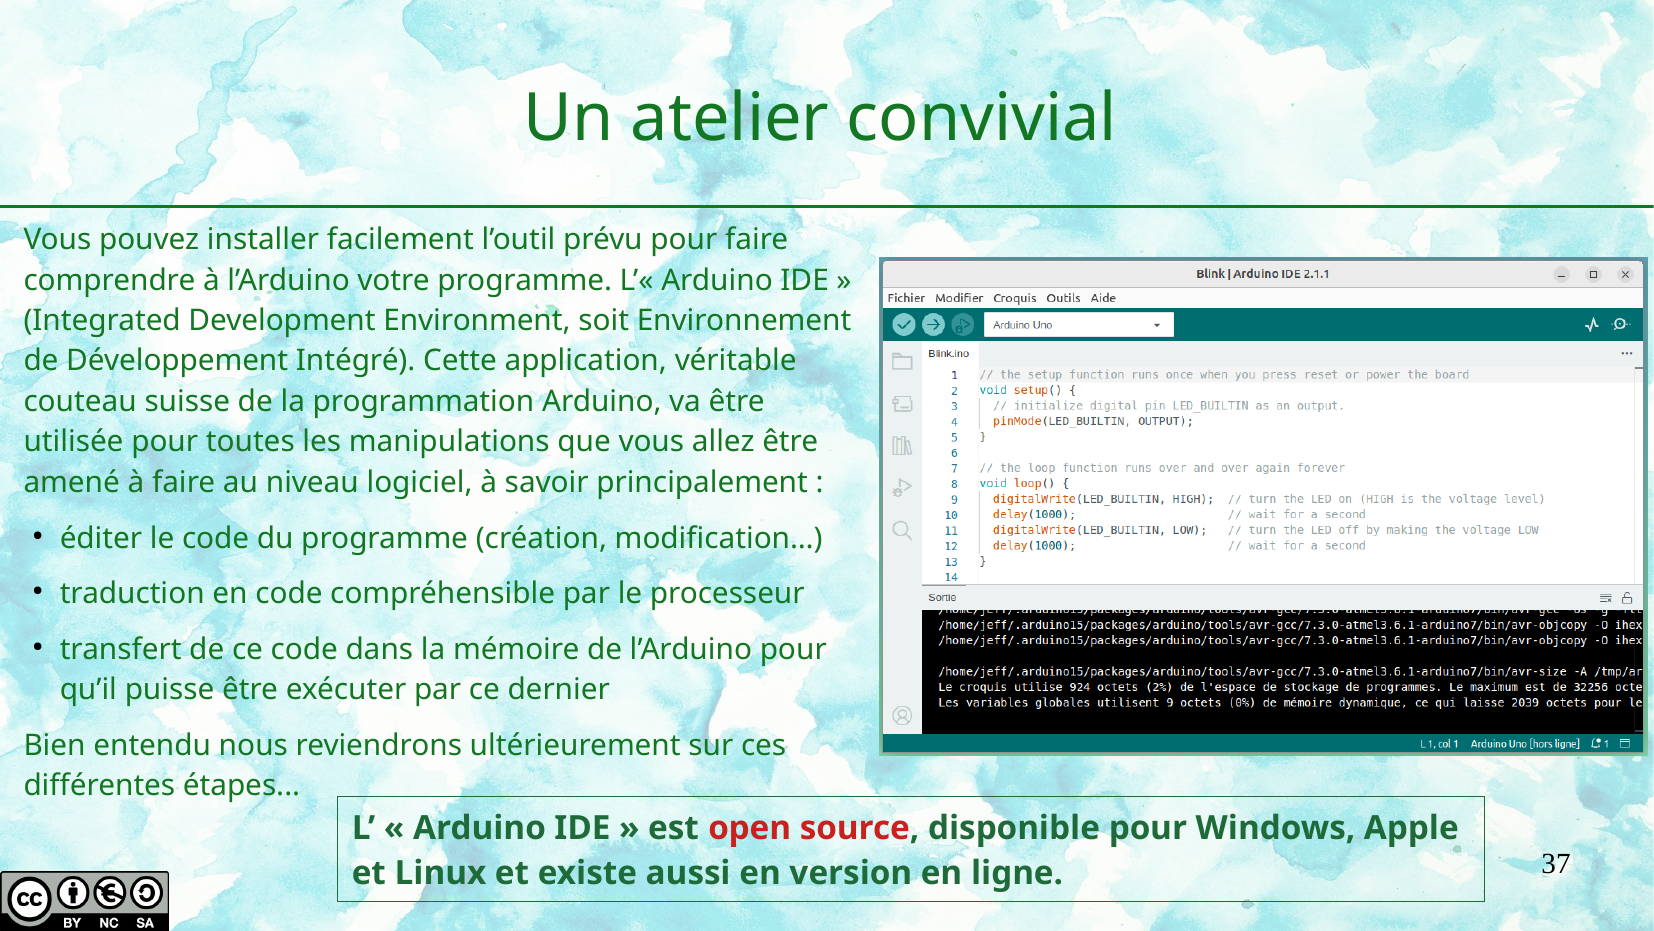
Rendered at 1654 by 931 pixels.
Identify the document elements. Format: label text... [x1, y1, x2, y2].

title Un atelier convivial [76, 37, 1565, 193]
picture [879, 257, 1648, 756]
picture [0, 871, 169, 931]
list Vous pouvez installer facilement l’outil prévu pour faire comprendre à l’Arduino votre programme. L’« Arduino IDE » (Integrated Development Environment, soit Environnement de Développement Intégré). Cette application, véritable couteau suisse de la programmation Arduino, va être utilisée pour toutes les manipulations que vous allez être amené à faire au niveau logiciel, à savoir principalement : éditer le code du programme (création, modification…) traduction en code compréhensible par le processeur transfert de ce code dans la mémoire de l’Arduino pour qu’il puisse être exécuter par ce dernier Bien entendu nous reviendrons ultérieurement sur ces différentes étapes... [23, 217, 857, 819]
text_box L’ « Arduino IDE » est open source, disponible pour Windows, Apple et Linux et existe aussi en version en ligne. [337, 796, 1485, 902]
